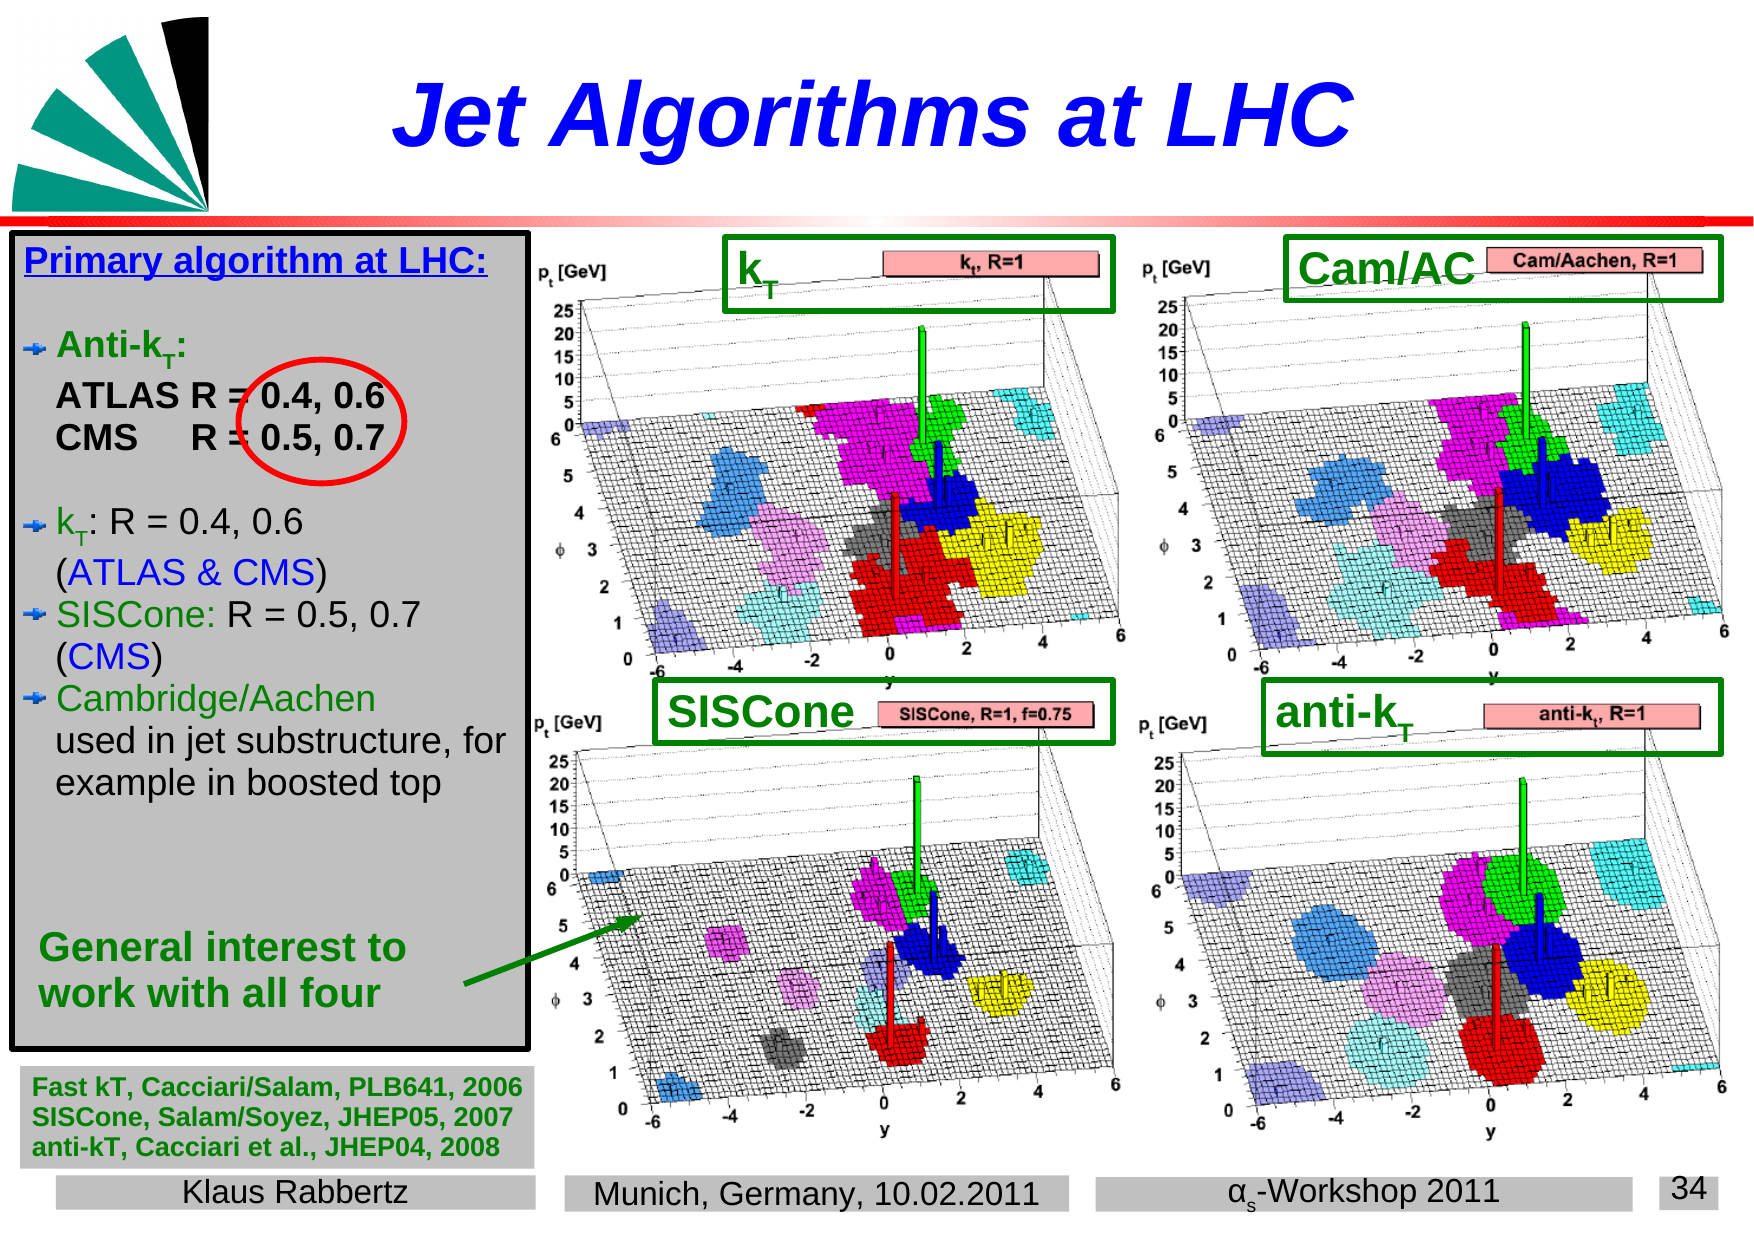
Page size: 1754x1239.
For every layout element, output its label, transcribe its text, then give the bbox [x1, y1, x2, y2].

picture [531, 240, 1739, 696]
title Jet Algorithms at LHC [220, 16, 1525, 213]
text_box General interest to work with all four [26, 917, 420, 1023]
text_box Cam/AC [1286, 237, 1722, 301]
text_box kT [724, 237, 1114, 312]
text_box Primary algorithm at LHC: Anti-kT: ATLAS R = 0.4, 0.6 CMS R = 0.5, 0.7 kT: R = 0.4, 0.6 (ATLAS & CMS) SISCone: R = 0.5, 0.7 (CMS) Cambridge/Aachen used in jet substructure, for example in boosted top [11, 233, 529, 1049]
picture [526, 699, 1739, 1151]
text_box anti-kT [1263, 680, 1722, 755]
text_box SISCone [655, 680, 1114, 744]
picture [12, 17, 209, 214]
text_box Fast kT, Cacciari/Salam, PLB641, 2006 SISCone, Salam/Soyez, JHEP05, 2007 anti-kT, Cacciari et al., JHEP04, 2008 [20, 1066, 535, 1169]
